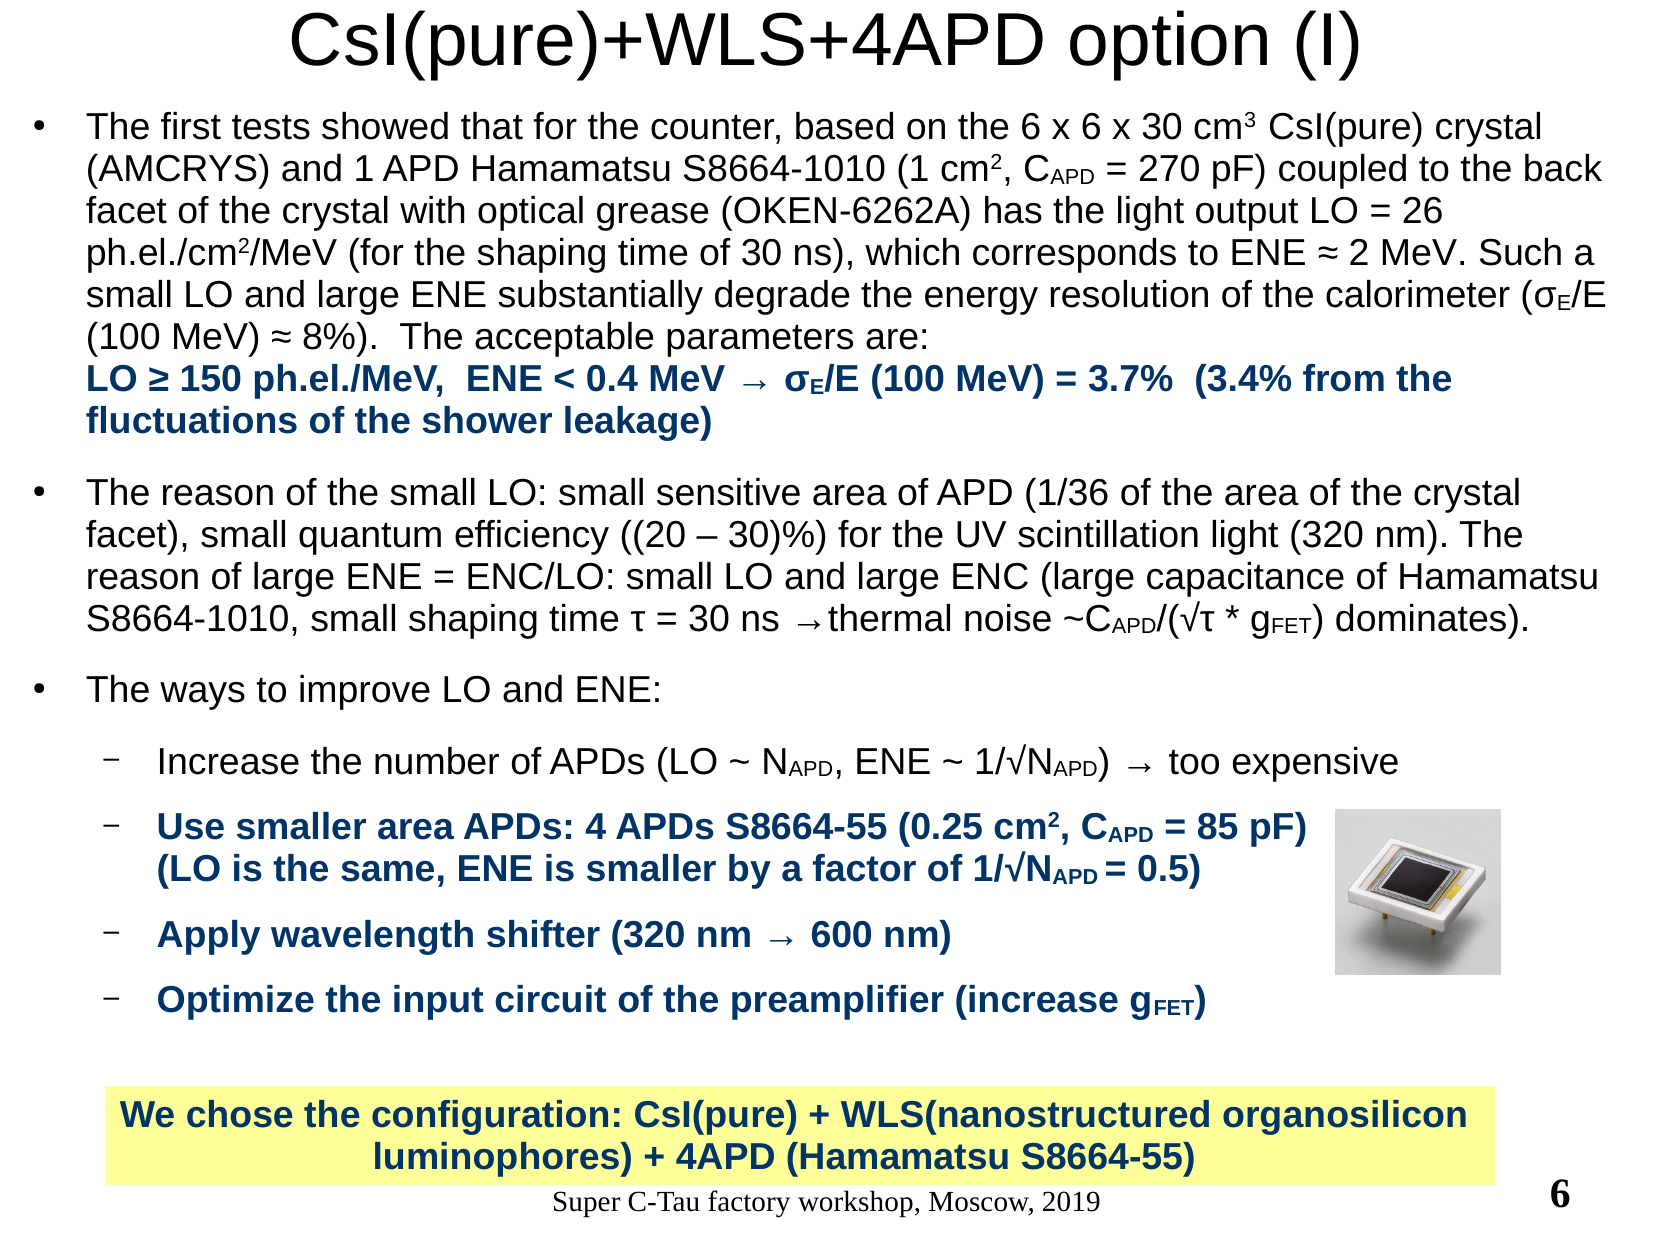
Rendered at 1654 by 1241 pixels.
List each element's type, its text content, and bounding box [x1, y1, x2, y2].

picture [1335, 809, 1501, 976]
title CsI(pure)+WLS+4APD option (I) [82, 0, 1571, 82]
text_box We chose the configuration: CsI(pure) + WLS(nanostructured organosilicon luminophores) + 4APD (Hamamatsu S8664-55) [105, 1086, 1495, 1186]
list The first tests showed that for the counter, based on the 6 x 6 x 30 cm3 CsI(pure) crystal (AMCRYS) and 1 APD Hamamatsu S8664-1010 (1 cm2, CAPD = 270 pF) coupled to the back facet of the crystal with optical grease (OKEN-6262A) has the light output LO = 26 ph.el./cm2/MeV (for the shaping time of 30 ns), which corresponds to ENE ≈ 2 MeV. Such a small LO and large ENE substantially degrade the energy resolution of the calorimeter (σE/E (100 MeV) ≈ 8%). The acceptable parameters are: LO ≥ 150 ph.el./MeV, ENE < 0.4 MeV → σE/E (100 MeV) = 3.7% (3.4% from the fluctuations of the shower leakage) The reason of the small LO: small sensitive area of APD (1/36 of the area of the crystal facet), small quantum efficiency ((20 – 30)%) for the UV scintillation light (320 nm). The reason of large ENE = ENC/LO: small LO and large ENC (large capacitance of Hamamatsu S8664-1010, small shaping time τ = 30 ns →thermal noise ~CAPD/(√τ * gFET) dominates). The ways to improve LO and ENE: Increase the number of APDs (LO ~ NAPD, ENE ~ 1/√NAPD) → too expensive Use smaller area APDs: 4 APDs S8664-55 (0.25 cm2, CAPD = 85 pF) (LO is the same, ENE is smaller by a factor of 1/√NAPD = 0.5) Apply wavelength shifter (320 nm → 600 nm) Optimize the input circuit of the preamplifier (increase gFET) [15, 105, 1636, 1081]
